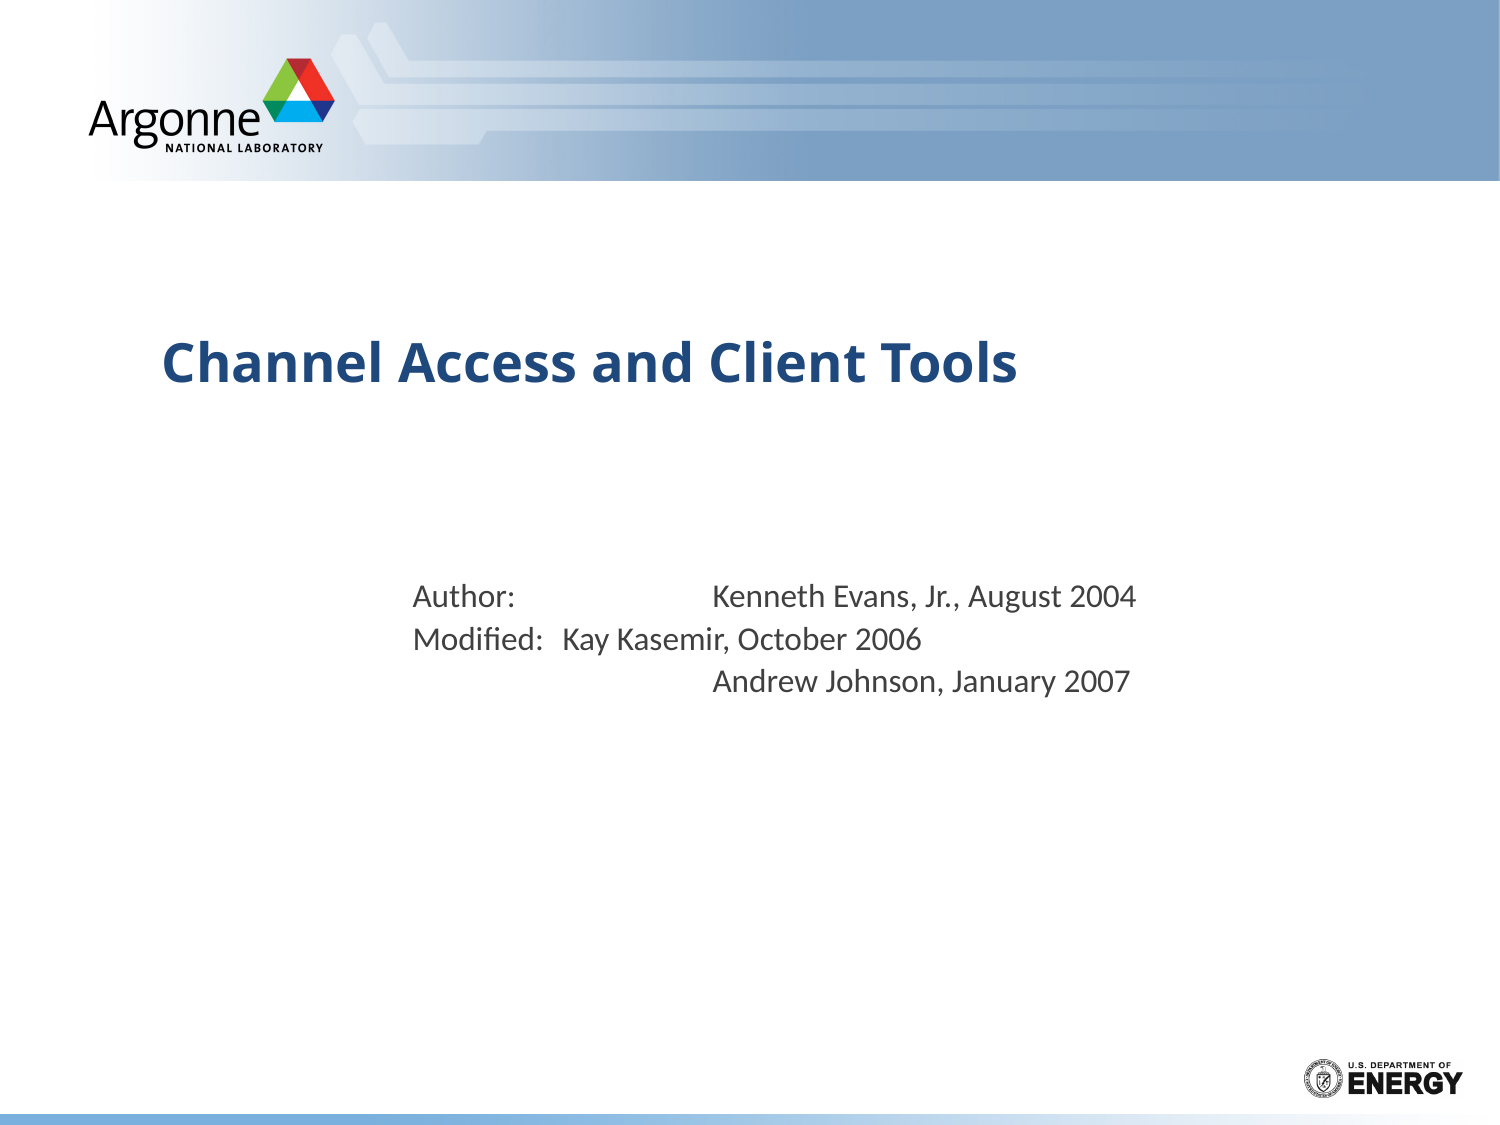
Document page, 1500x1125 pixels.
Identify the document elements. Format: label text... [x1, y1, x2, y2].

picture [1304, 1059, 1463, 1098]
picture [0, 1114, 1500, 1125]
title Channel Access and Client Tools [161, 274, 412, 450]
picture [0, 0, 1500, 182]
subtitle Author: Kenneth Evans, Jr., August 2004 Modified: Kay Kasemir, October 2006 Andrew Johnson, January 2007 [412, 270, 1425, 1014]
